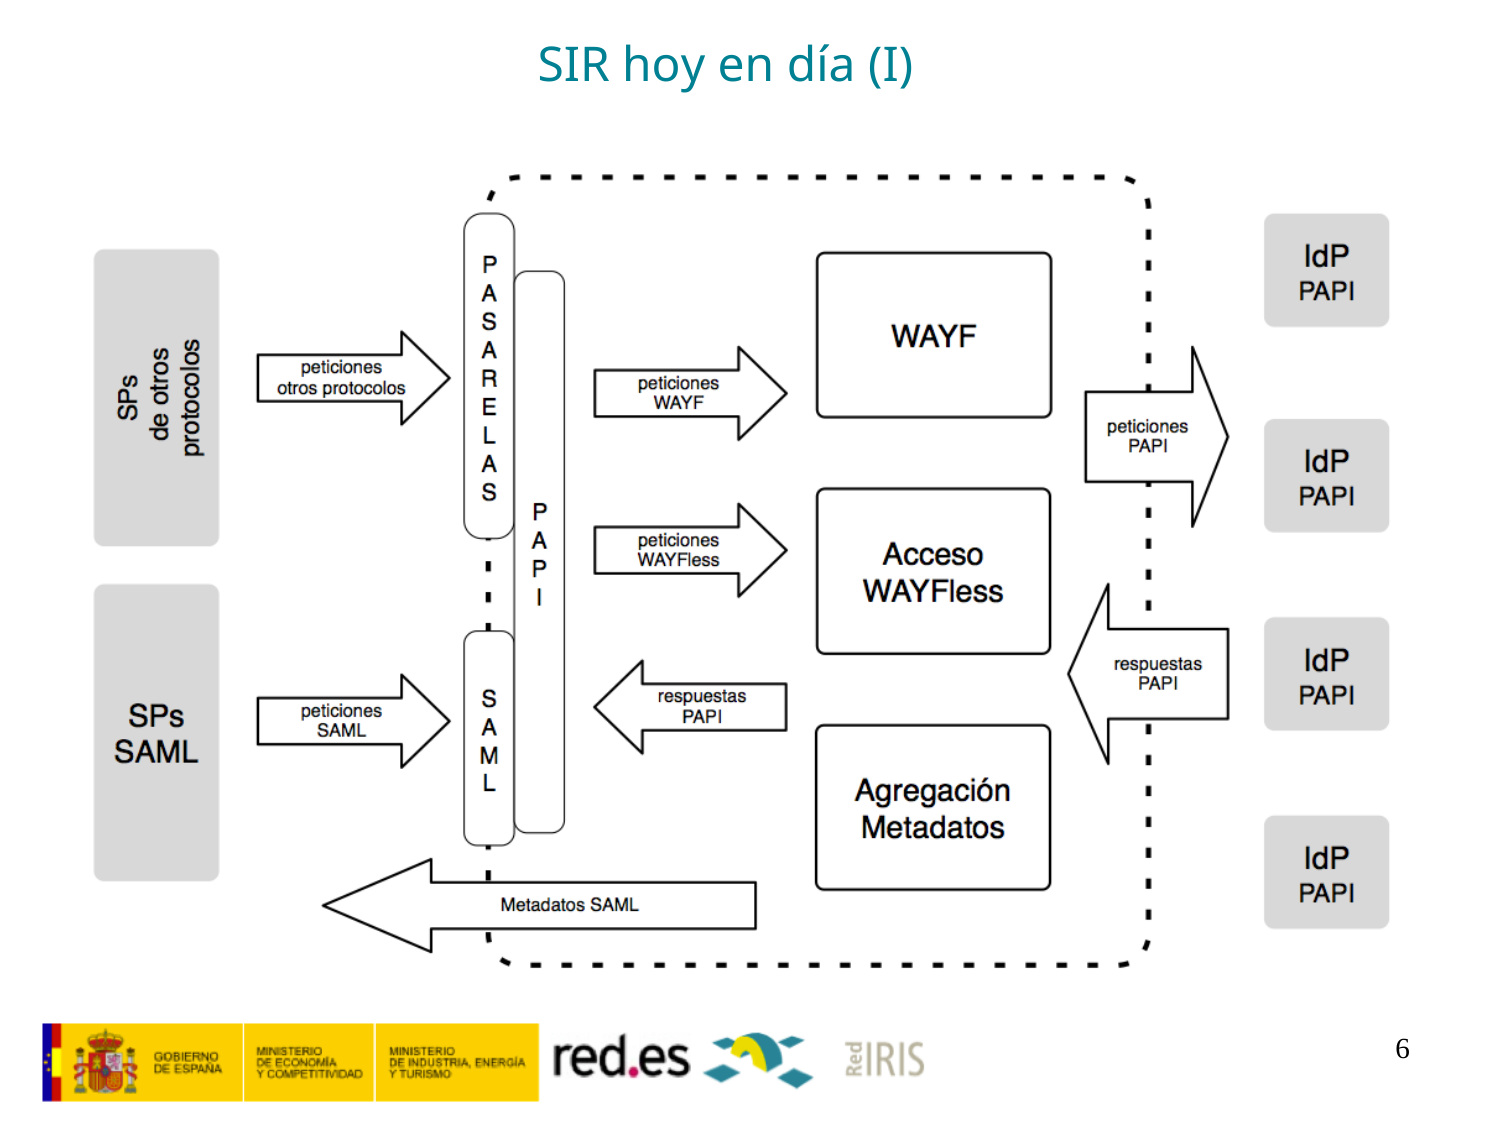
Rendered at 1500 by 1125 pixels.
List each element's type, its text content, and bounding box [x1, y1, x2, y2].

picture [91, 173, 1393, 973]
text_box SIR hoy en día (I) [522, 22, 929, 103]
picture [40, 1017, 936, 1107]
